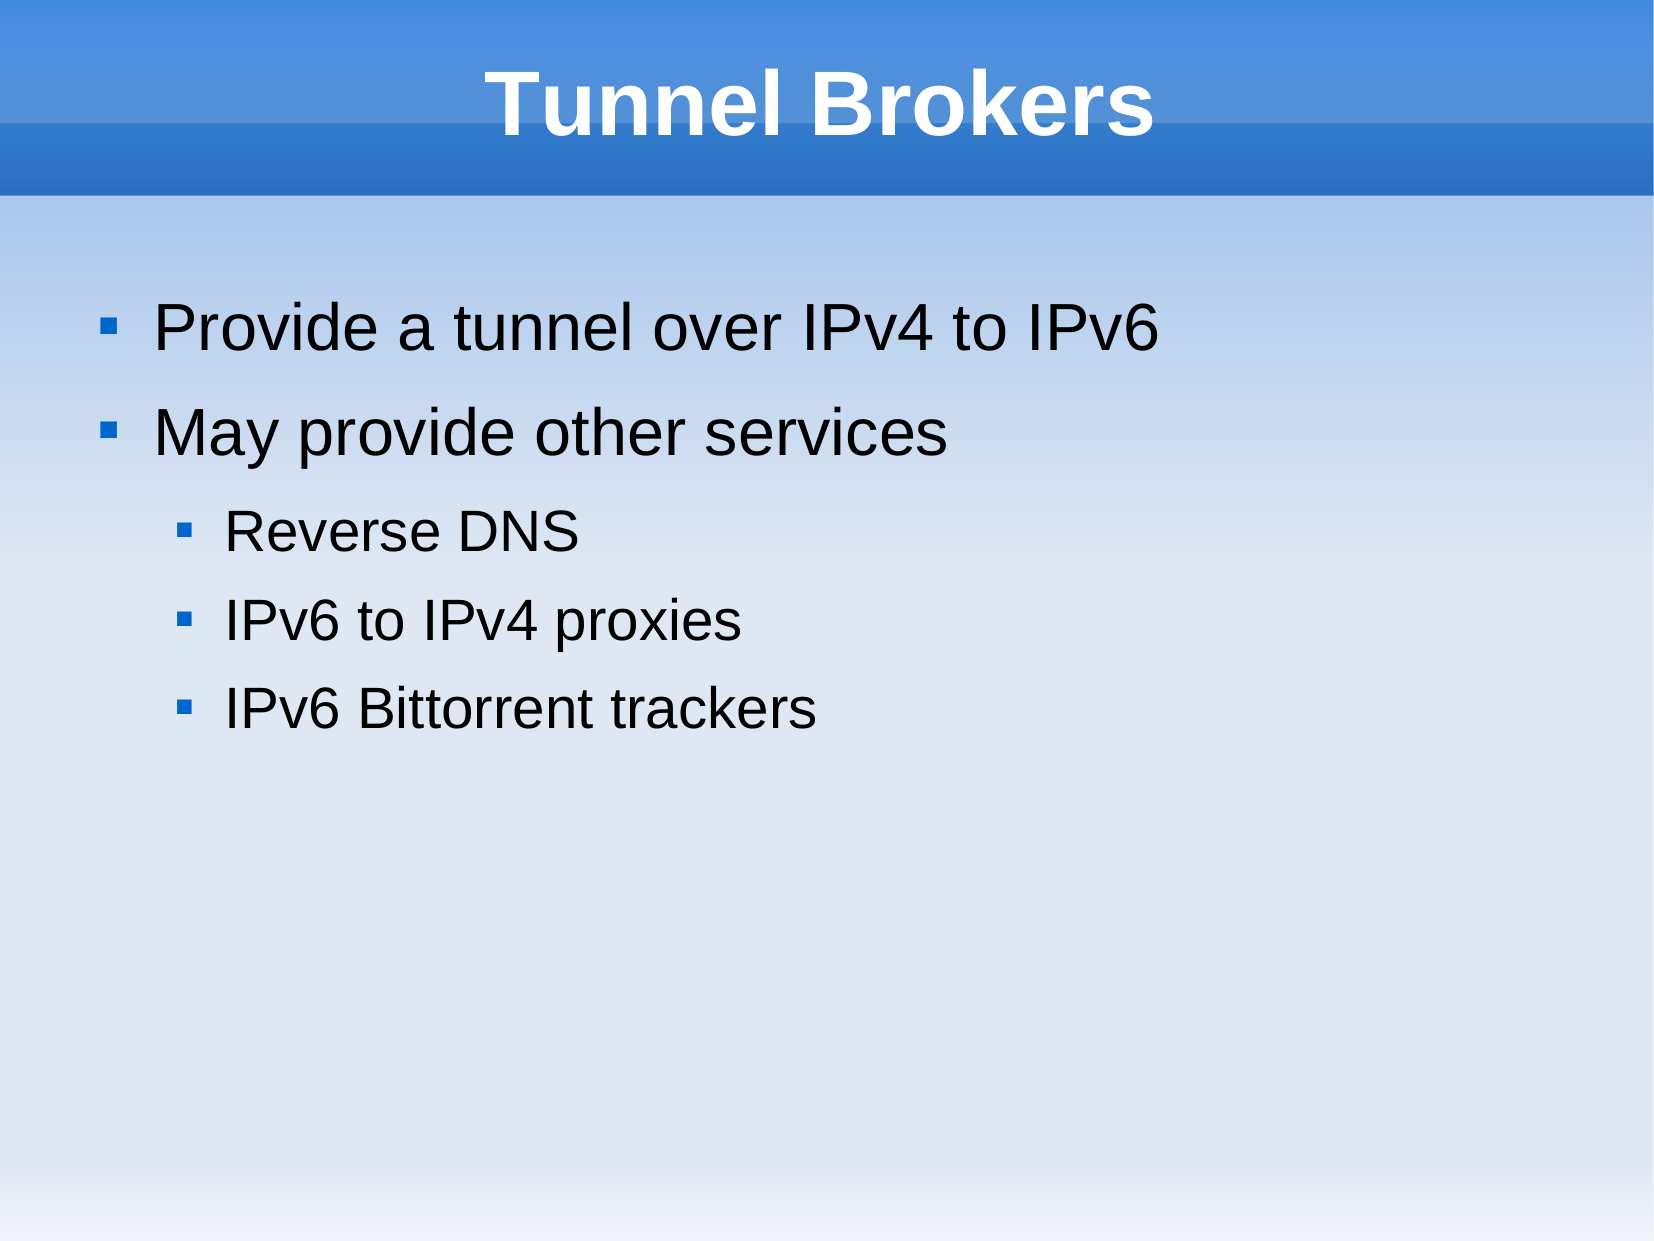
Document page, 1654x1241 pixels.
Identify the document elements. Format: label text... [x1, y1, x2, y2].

list Provide a tunnel over IPv4 to IPv6 May provide other services Reverse DNS IPv6 to IPv4 proxies IPv6 Bittorrent trackers [82, 290, 1571, 1094]
title Tunnel Brokers [76, 0, 1565, 208]
picture [0, 0, 1654, 1241]
